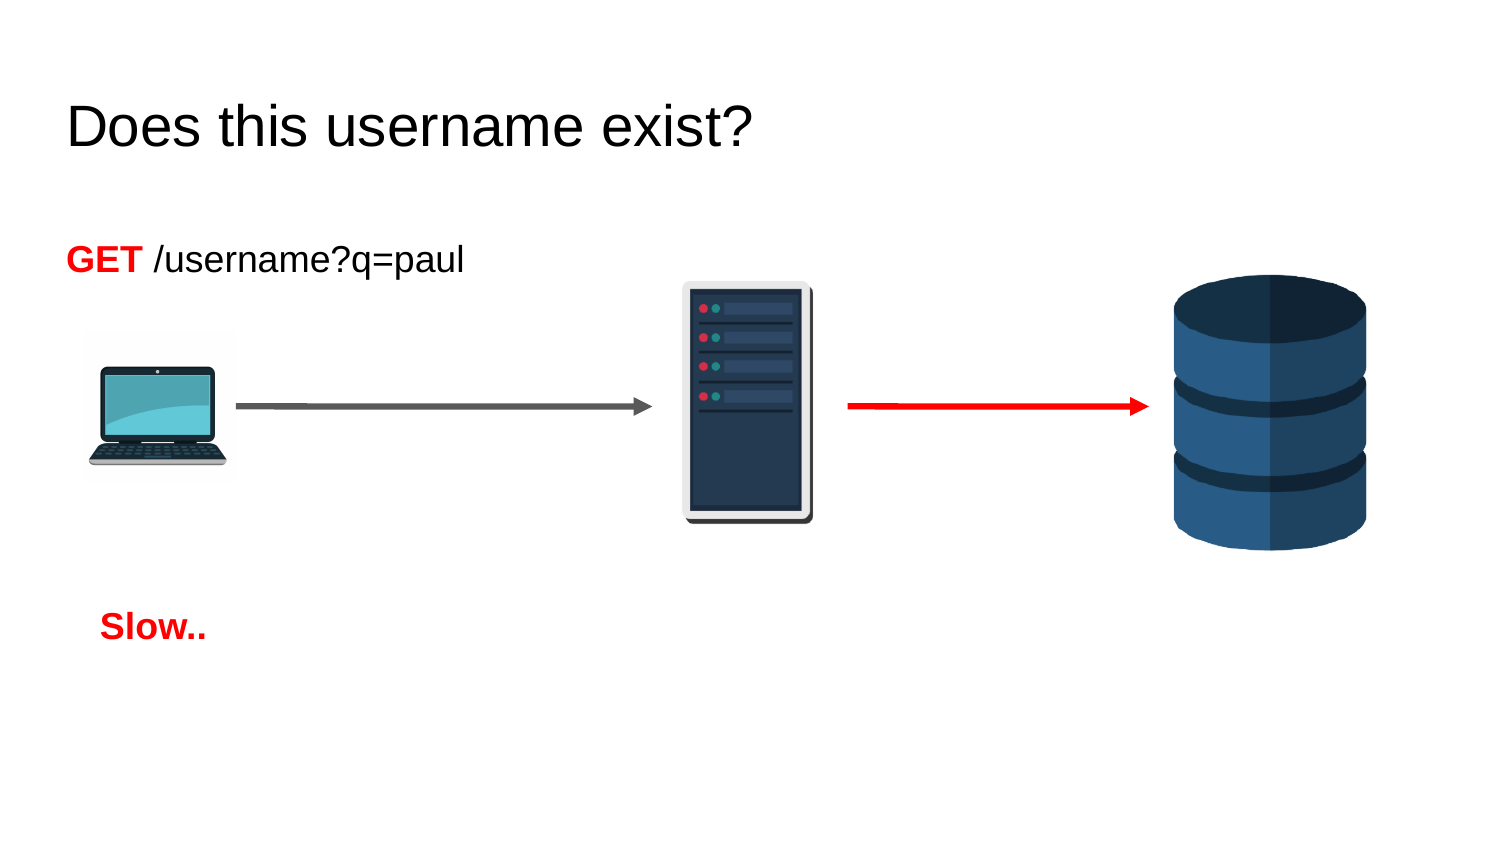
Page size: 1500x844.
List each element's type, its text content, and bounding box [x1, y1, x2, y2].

picture [84, 330, 236, 483]
title Does this username exist? [51, 72, 1096, 167]
picture [652, 250, 848, 563]
text_box Slow.. [84, 587, 292, 682]
picture [1148, 244, 1397, 568]
text_box GET /username?q=paul [51, 219, 545, 314]
